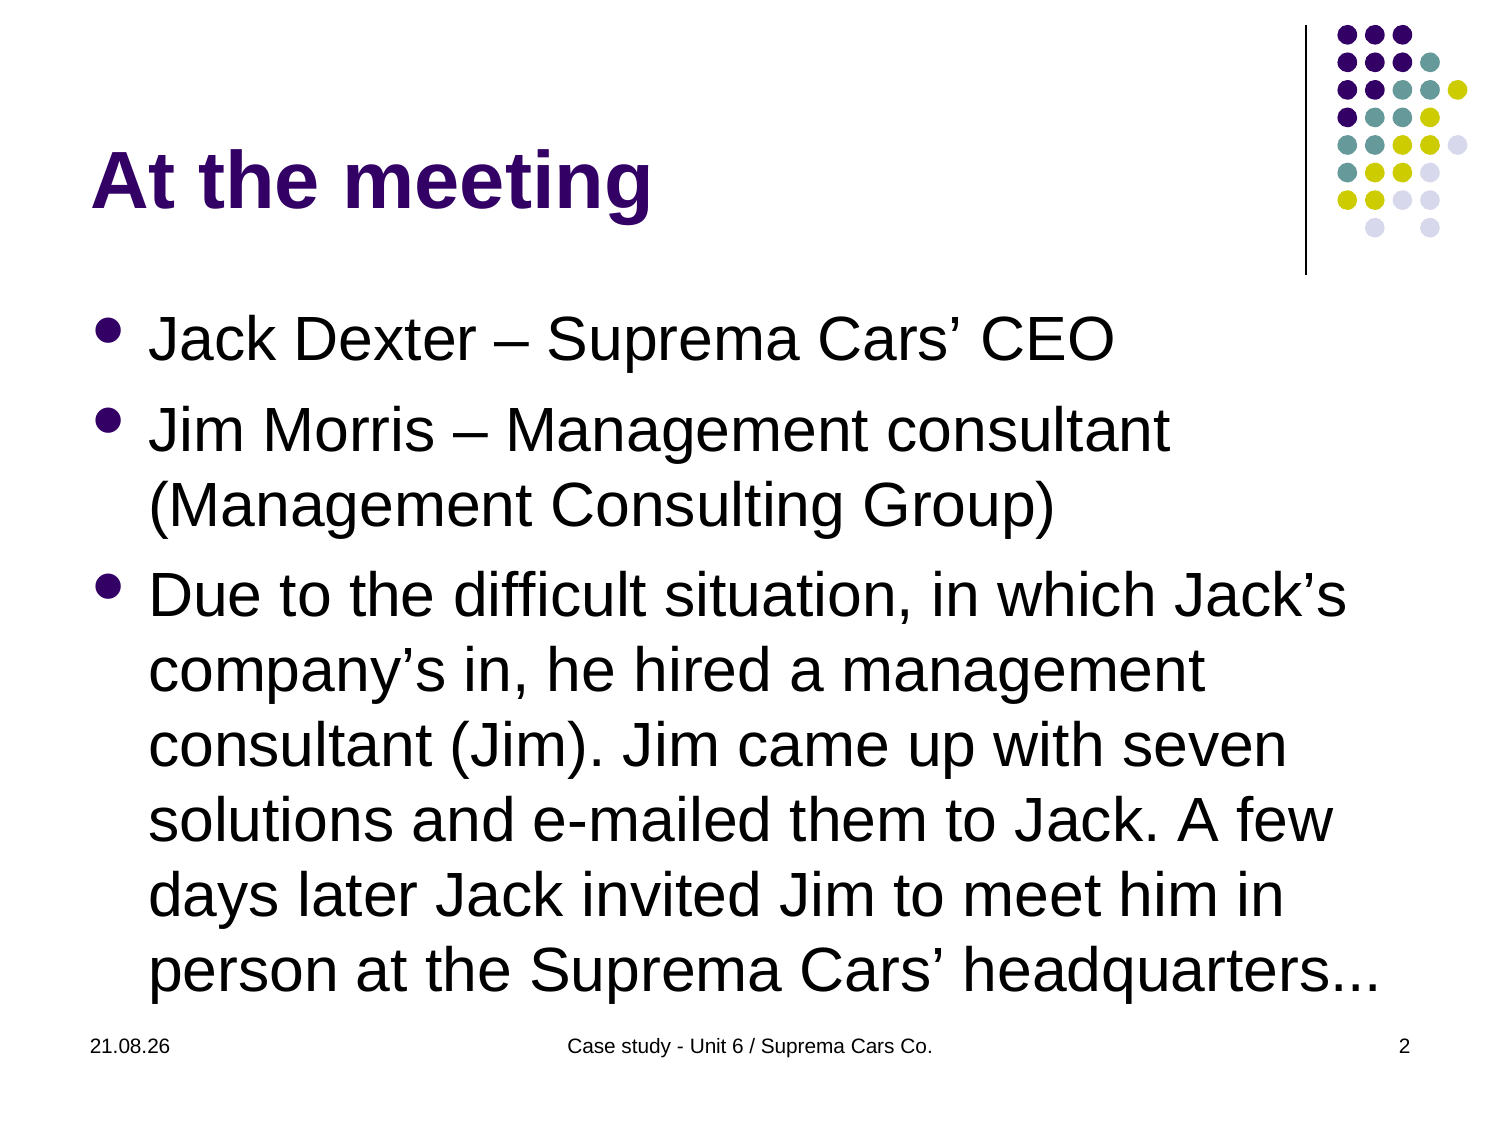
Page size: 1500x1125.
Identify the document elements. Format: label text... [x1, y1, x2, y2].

list Jack Dexter – Suprema Cars’ CEO Jim Morris – Management consultant (Management Consulting Group) Due to the difficult situation, in which Jack’s company’s in, he hired a management consultant (Jim). Jim came up with seven solutions and e-mailed them to Jack. A few days later Jack invited Jim to meet him in person at the Suprema Cars’ headquarters... [76, 290, 1427, 1015]
title At the meeting [74, 20, 1313, 233]
text_box <number> [1074, 1025, 1426, 1101]
text_box Case study - Unit 6 / Suprema Cars Co. [512, 1025, 988, 1101]
text_box 05.11.14 [74, 1025, 426, 1101]
